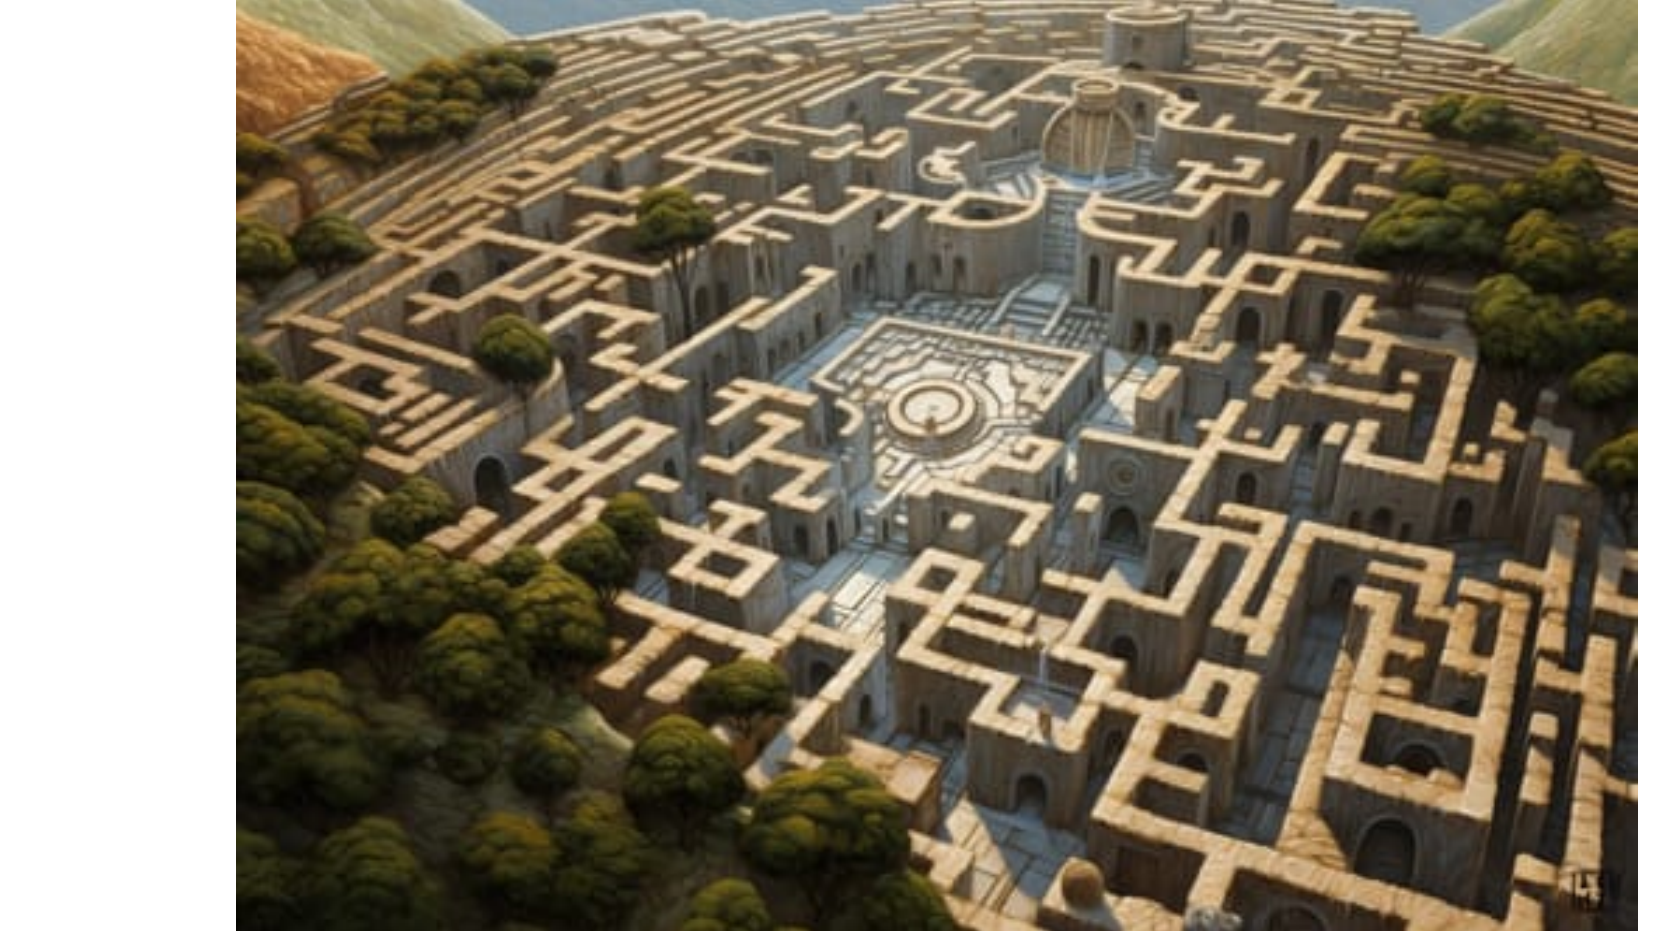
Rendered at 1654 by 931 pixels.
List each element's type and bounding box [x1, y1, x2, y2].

picture [236, 0, 1638, 931]
